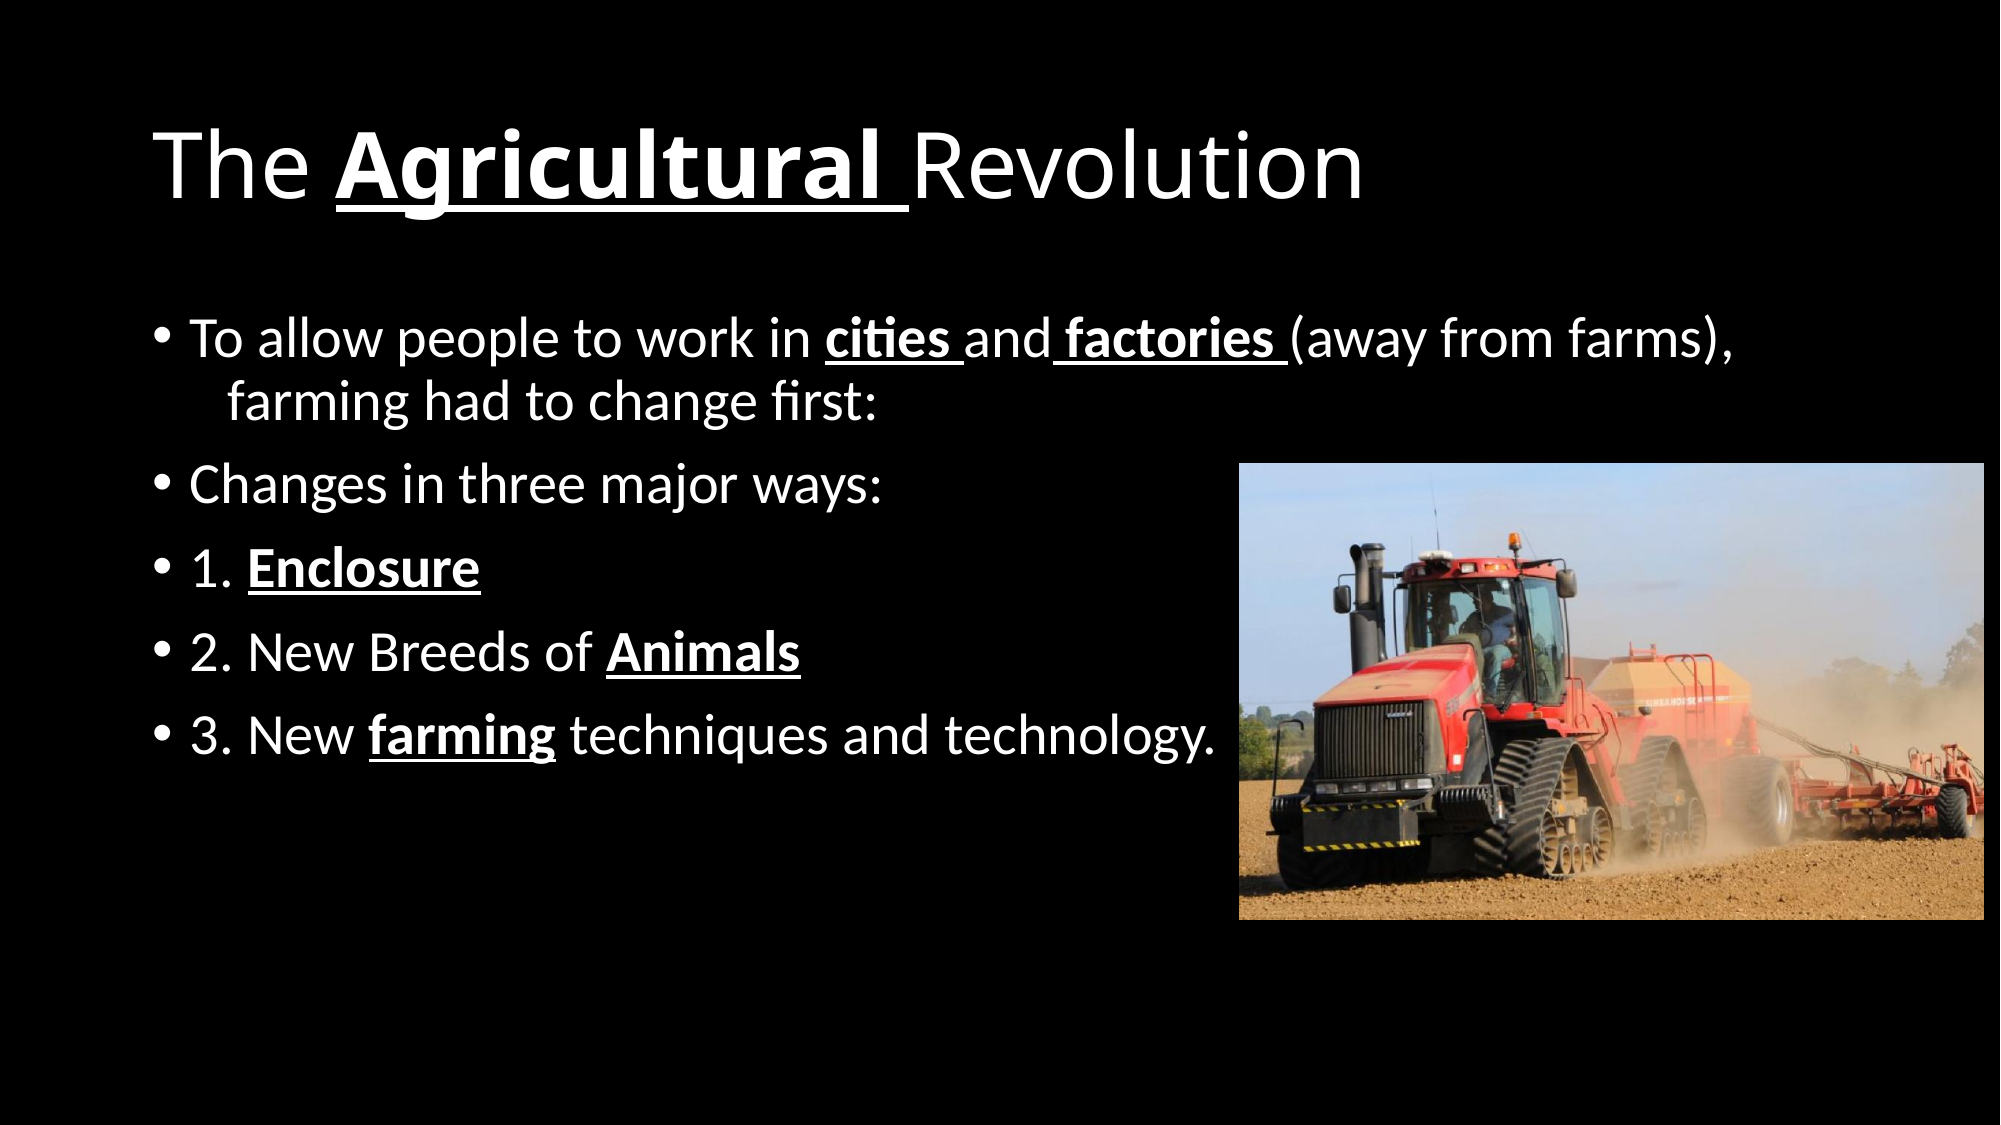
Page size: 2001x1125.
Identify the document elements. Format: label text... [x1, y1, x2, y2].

title The Agricultural Revolution [137, 59, 1863, 278]
list To allow people to work in cities and factories (away from farms), farming had to change first: Changes in three major ways: 1. Enclosure 2. New Breeds of Animals 3. New farming techniques and technology. [137, 299, 1863, 1014]
picture [1239, 463, 1984, 920]
